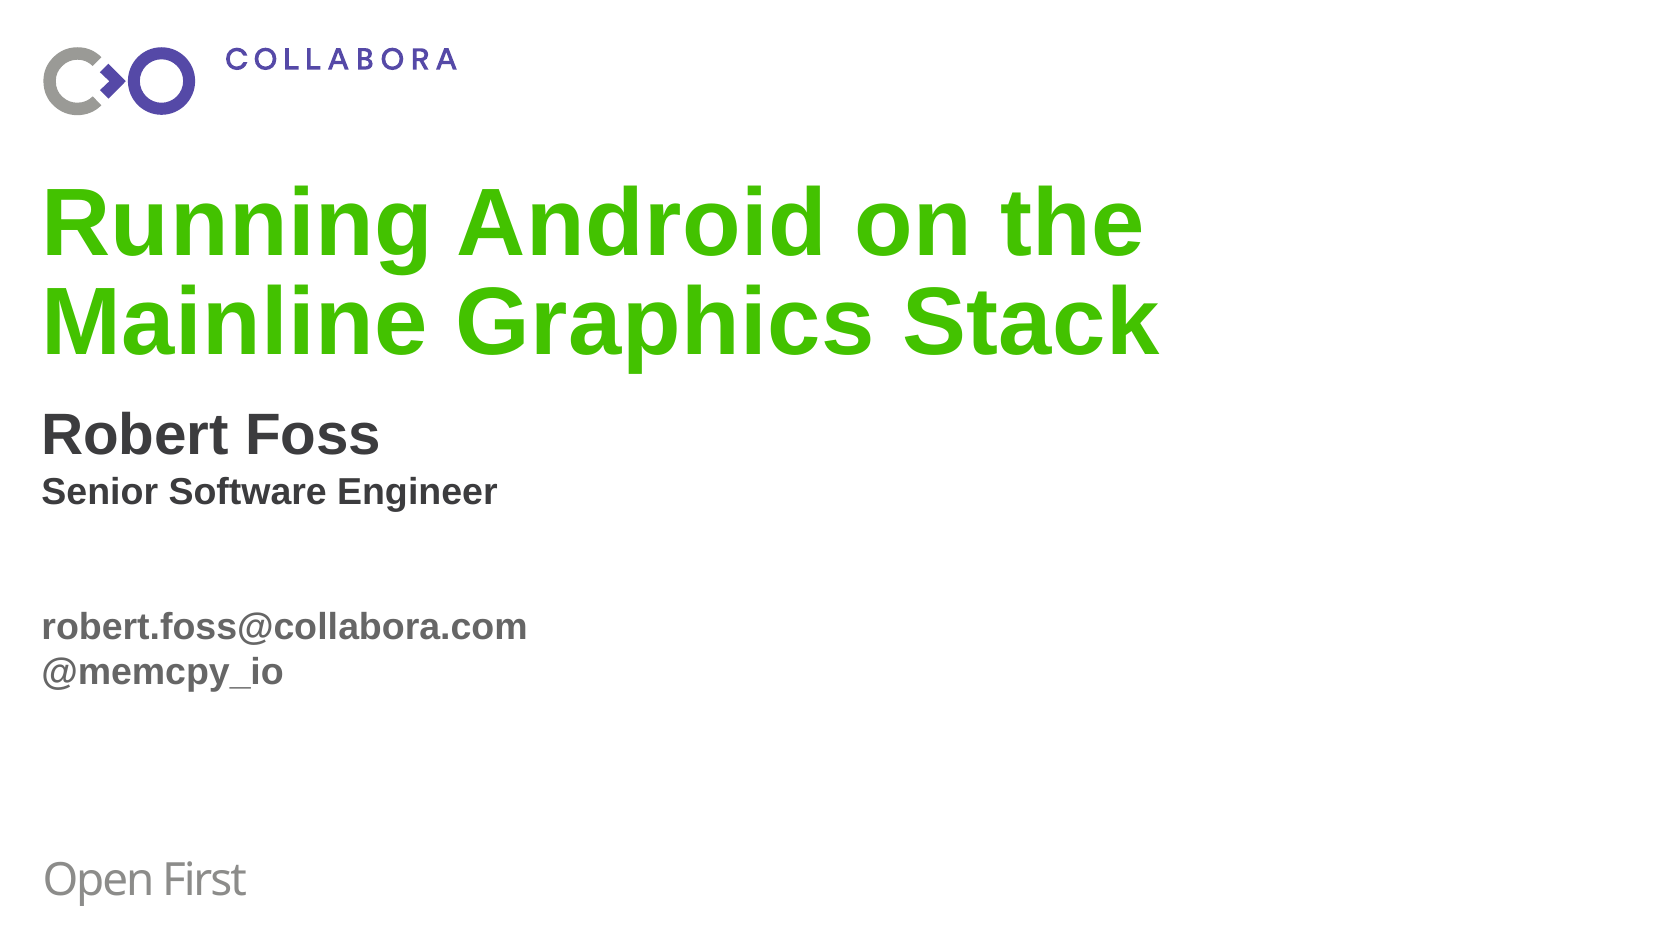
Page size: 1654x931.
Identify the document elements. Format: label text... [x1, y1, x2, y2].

subtitle Robert Foss [41, 395, 1614, 445]
title Running Android on the Mainline Graphics Stack [41, 291, 1614, 375]
text_box Senior Software Engineer robert.foss@collabora.com @memcpy_io [41, 467, 1614, 517]
